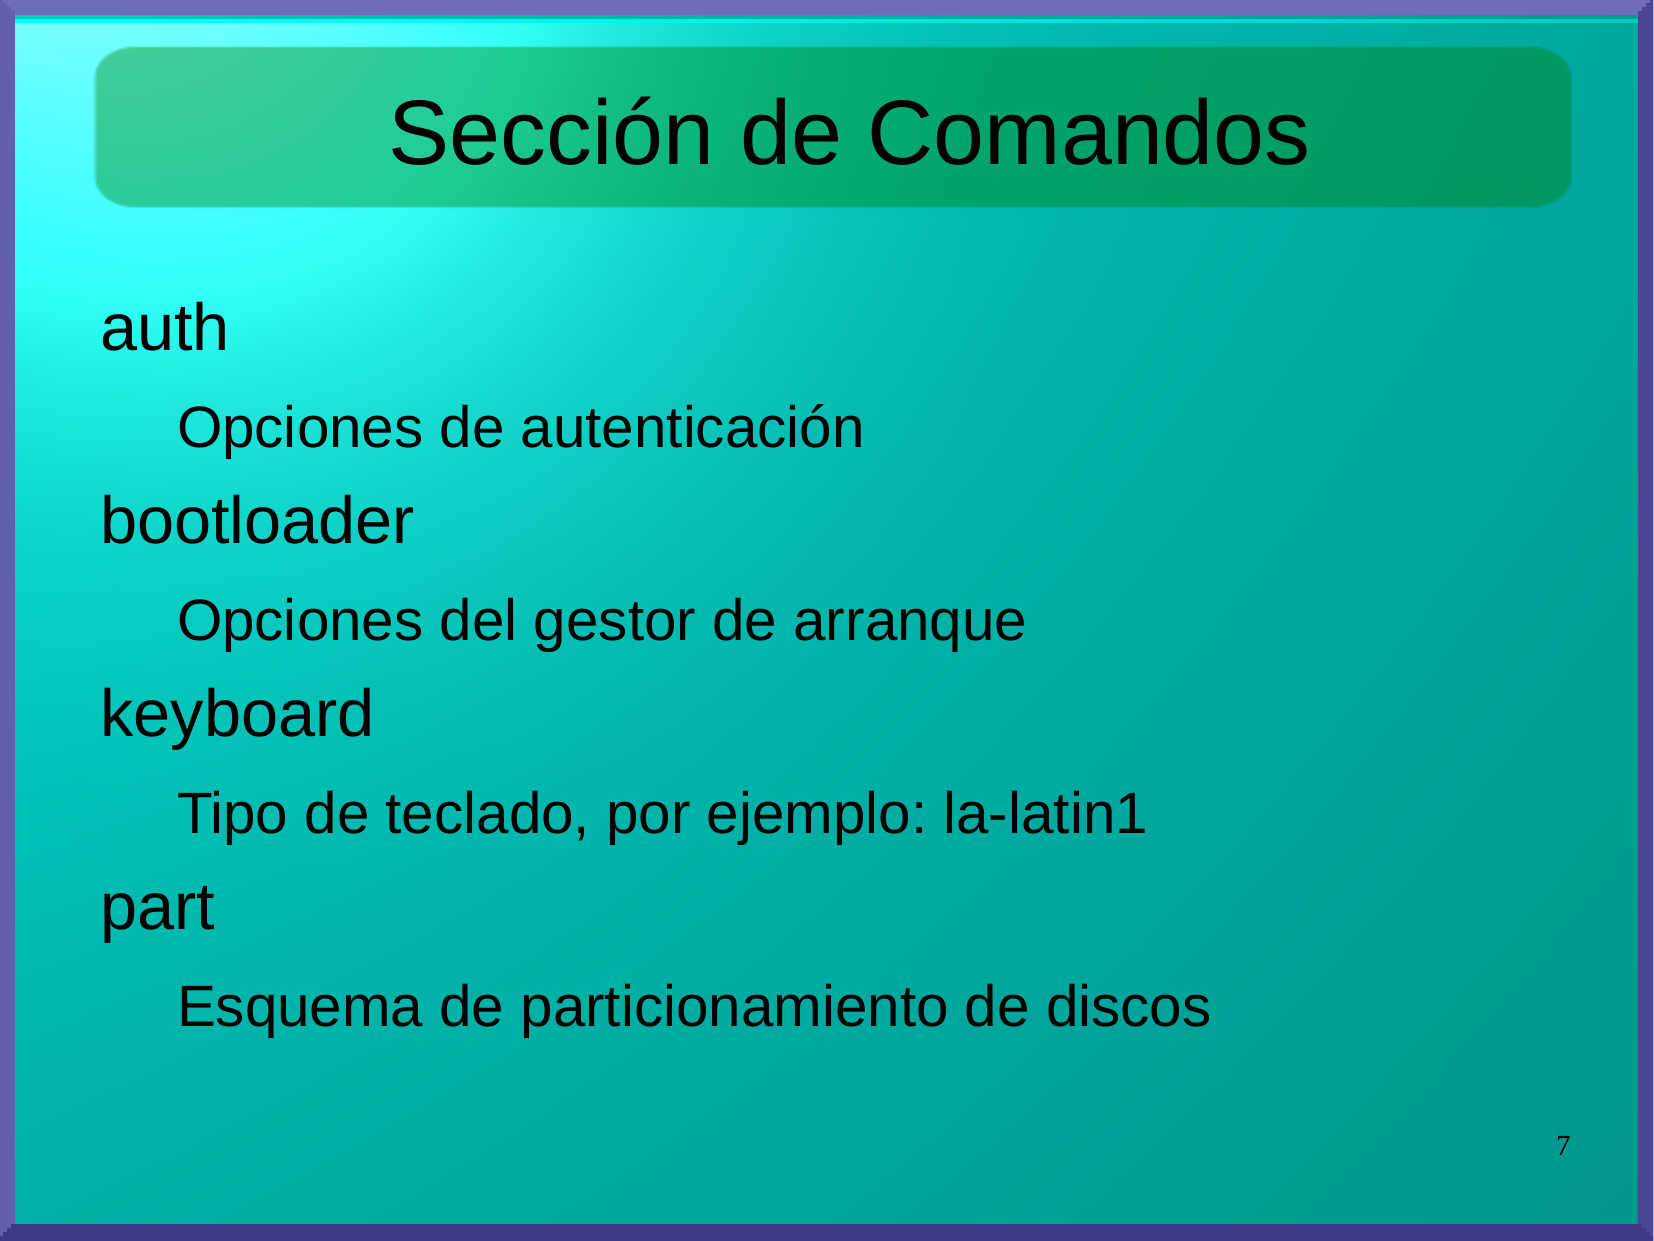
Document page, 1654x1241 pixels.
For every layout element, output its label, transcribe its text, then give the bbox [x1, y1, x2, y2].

list auth Opciones de autenticación bootloader Opciones del gestor de arranque keyboard Tipo de teclado, por ejemplo: la-latin1 part Esquema de particionamiento de discos [82, 290, 1571, 1109]
title Sección de Comandos [106, 29, 1595, 237]
picture [0, 0, 1654, 1241]
